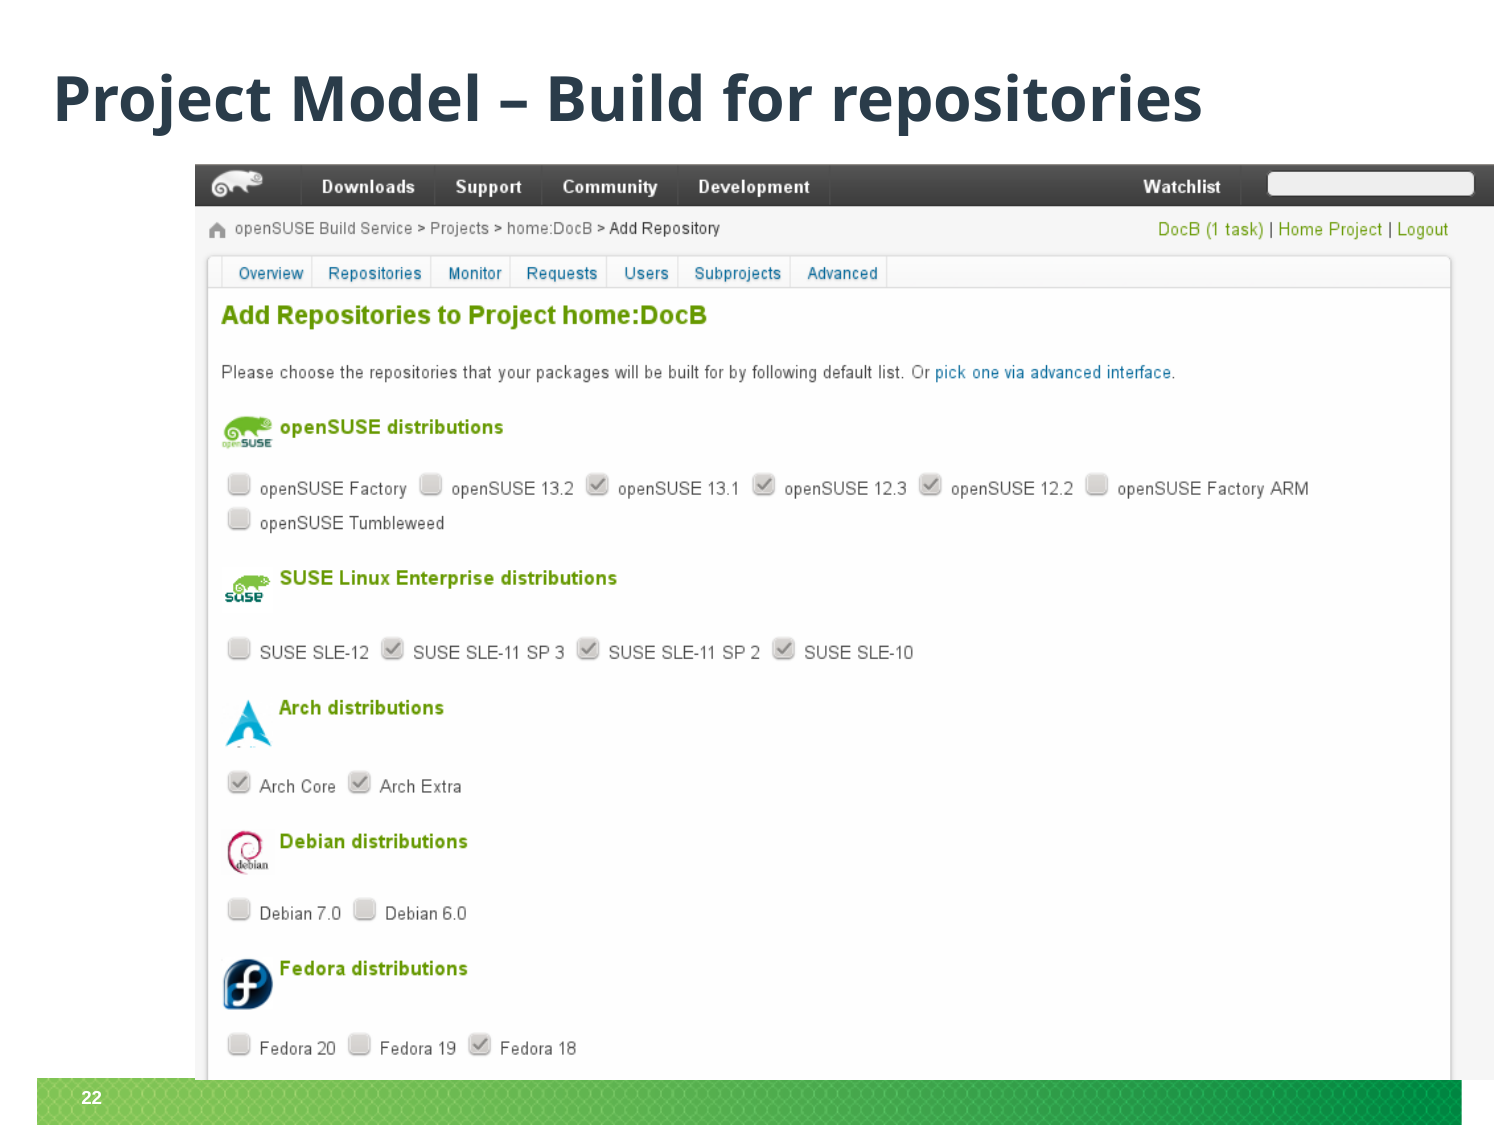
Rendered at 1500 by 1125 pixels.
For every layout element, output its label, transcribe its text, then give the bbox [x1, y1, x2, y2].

picture [37, 164, 1494, 1125]
title Project Model – Build for repositories [37, 51, 1388, 209]
